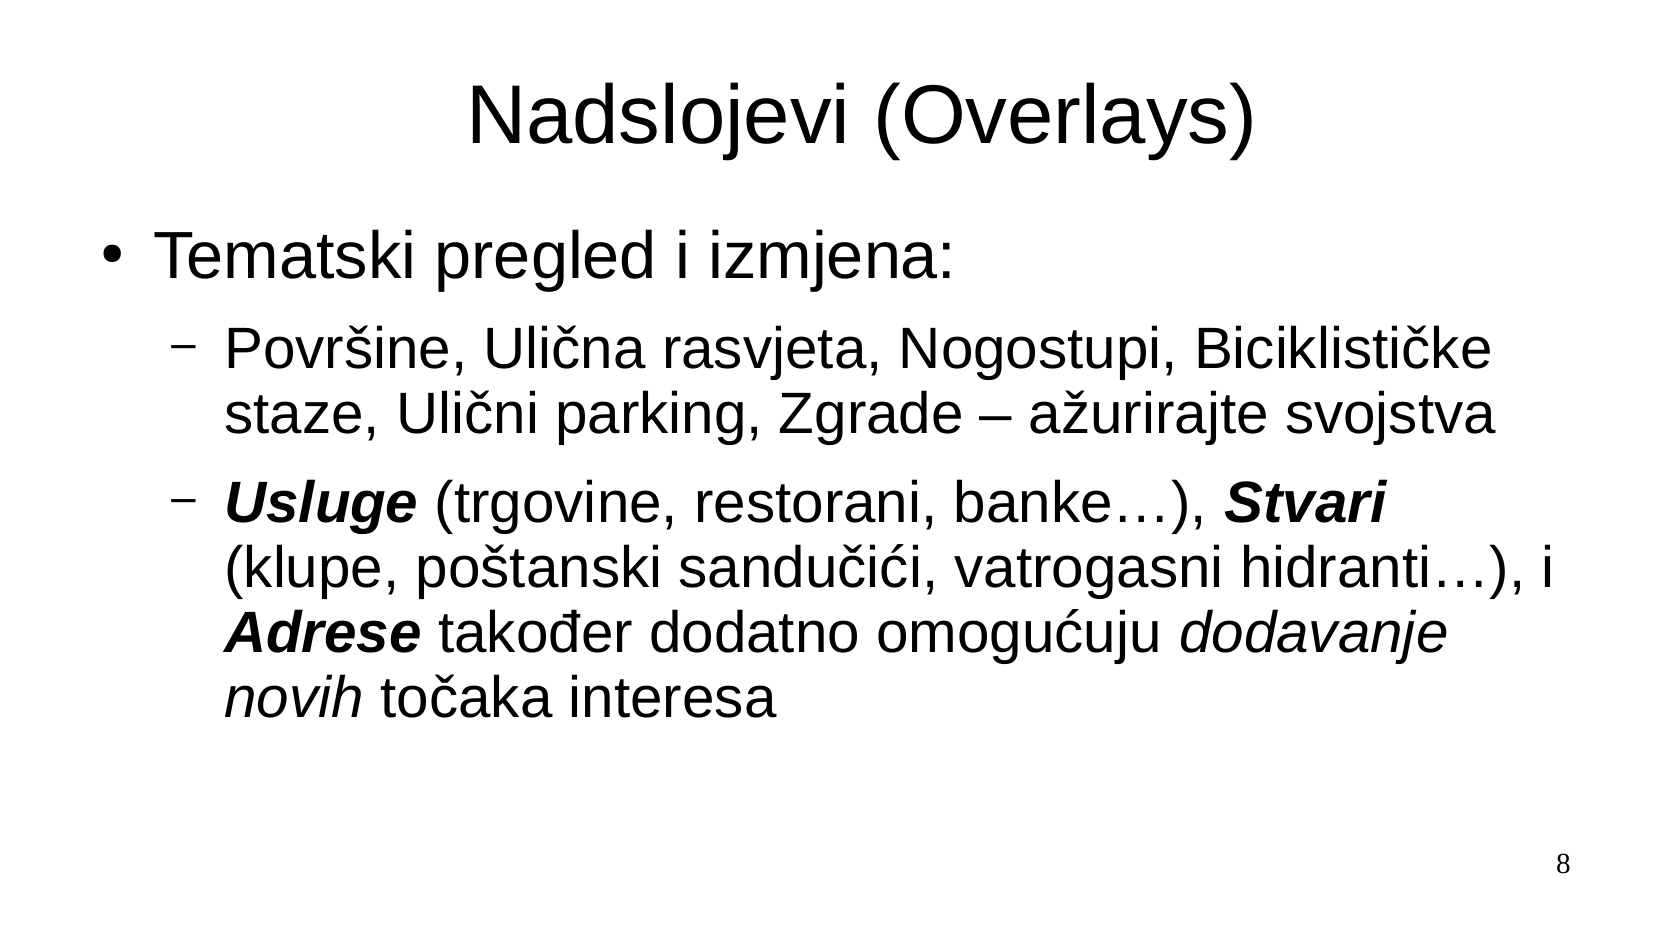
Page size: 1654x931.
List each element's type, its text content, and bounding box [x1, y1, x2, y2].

title Nadslojevi (Overlays) [82, 37, 1571, 193]
list Tematski pregled i izmjena: Površine, Ulična rasvjeta, Nogostupi, Biciklističke staze, Ulični parking, Zgrade – ažurirajte svojstva Usluge (trgovine, restorani, banke…), Stvari (klupe, poštanski sandučići, vatrogasni hidranti…), i Adrese također dodatno omogućuju dodavanje novih točaka interesa [82, 217, 1571, 758]
